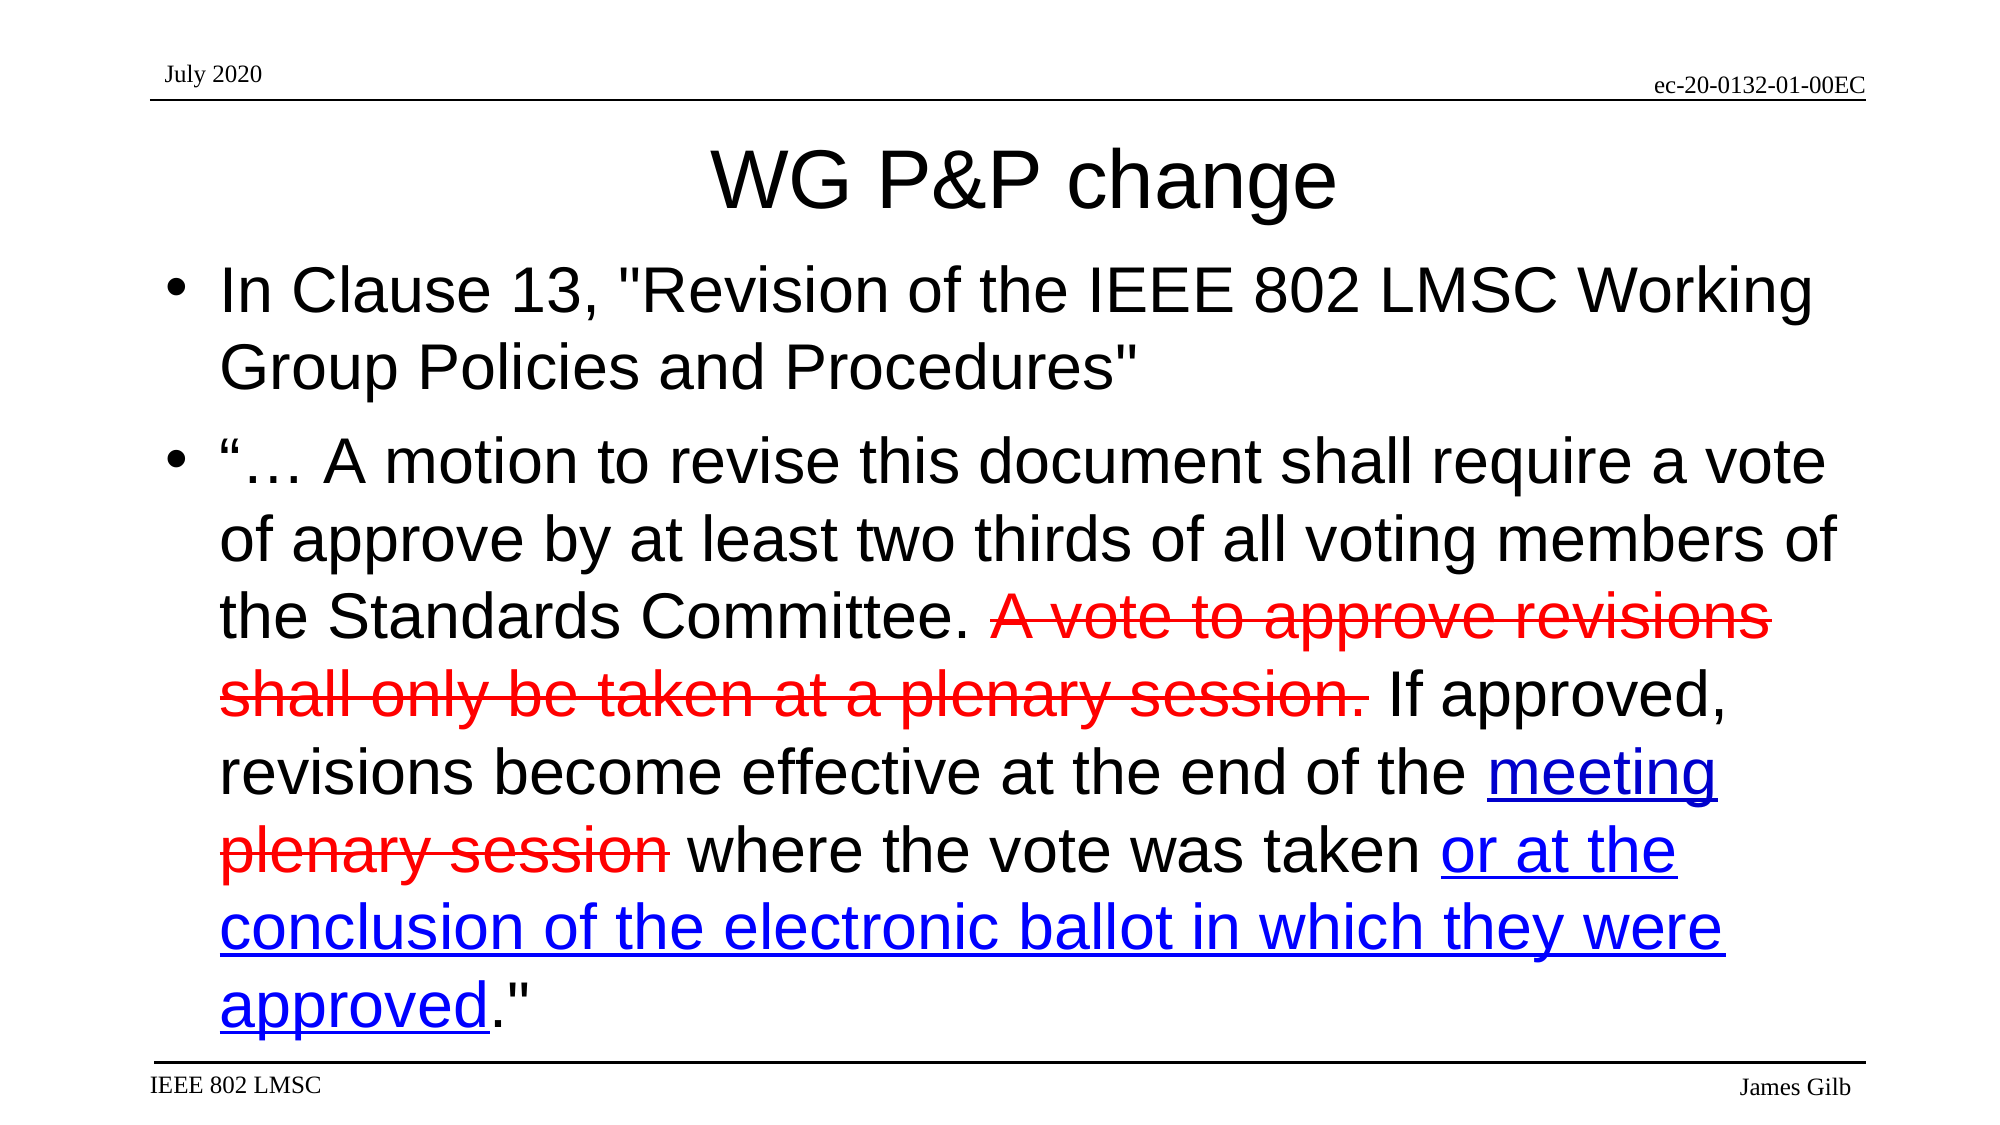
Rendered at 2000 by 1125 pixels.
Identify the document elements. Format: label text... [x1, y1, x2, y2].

list In Clause 13, "Revision of the IEEE 802 LMSC Working Group Policies and Procedures" “… A motion to revise this document shall require a vote of approve by at least two thirds of all voting members of the Standards Committee. A vote to approve revisions shall only be taken at a plenary session. If approved, revisions become effective at the end of the meeting plenary session where the vote was taken or at the conclusion of the electronic ballot in which they were approved." [149, 239, 1900, 1051]
title WG P&P change [149, 112, 1900, 238]
